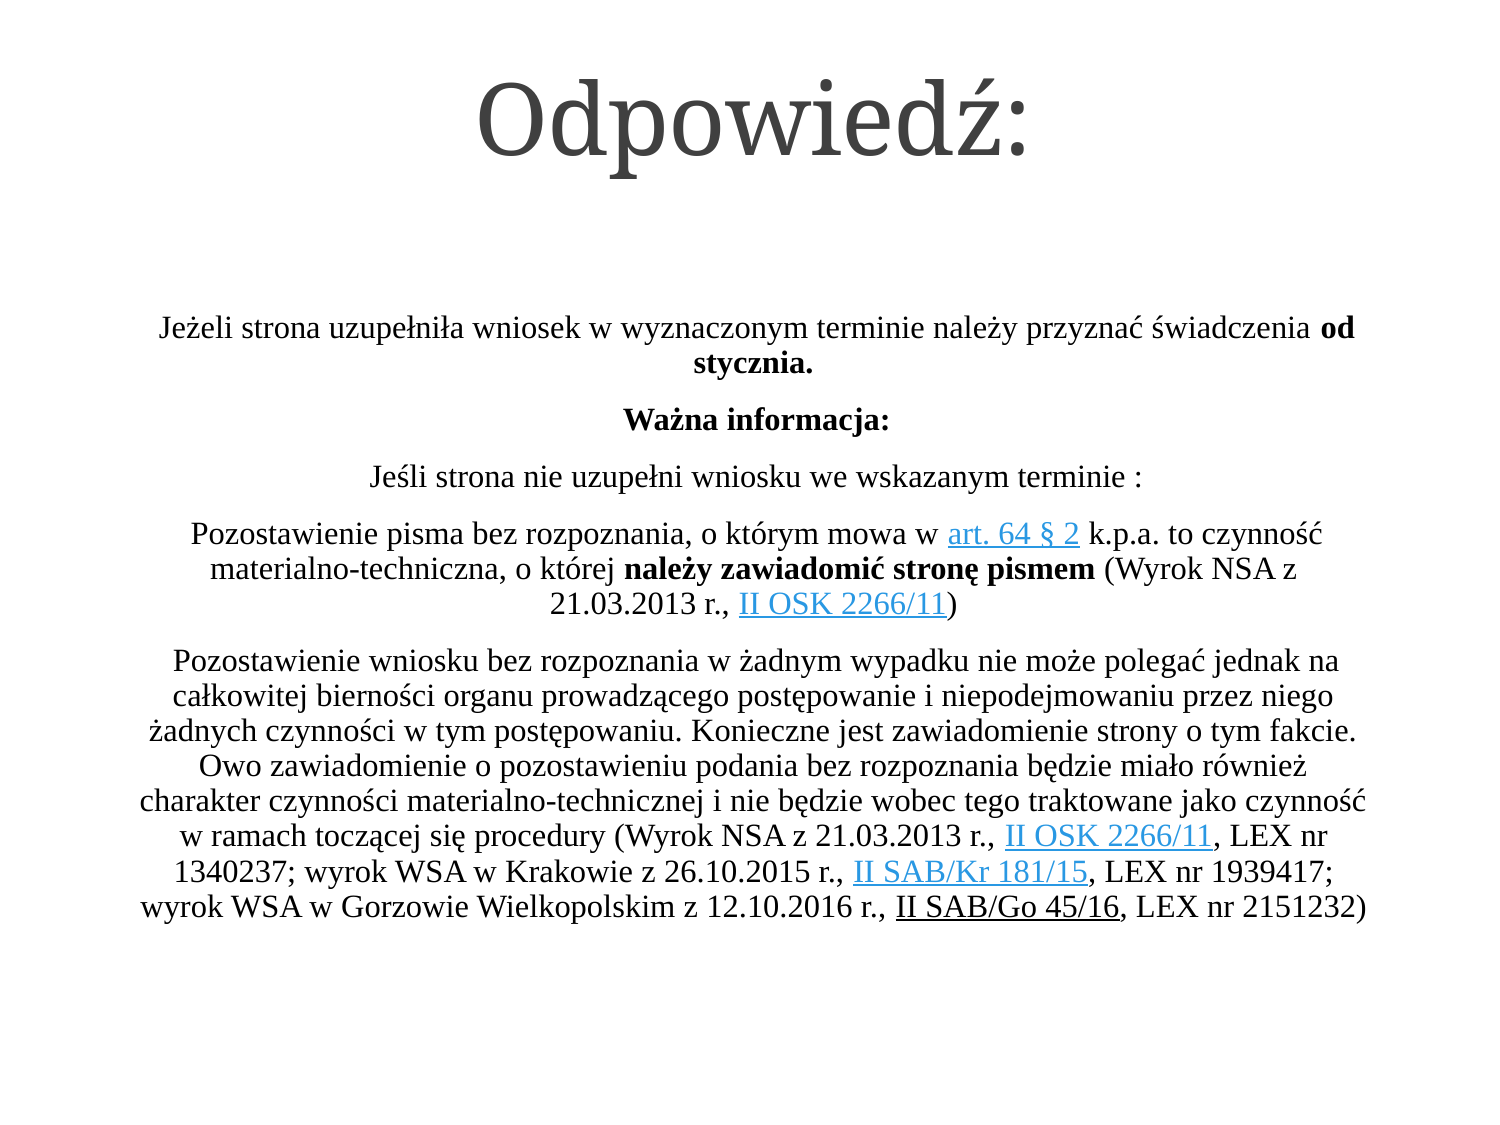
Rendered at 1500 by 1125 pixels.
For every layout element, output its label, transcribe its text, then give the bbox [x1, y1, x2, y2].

list Jeżeli strona uzupełniła wniosek w wyznaczonym terminie należy przyznać świadczenia od stycznia. Ważna informacja: Jeśli strona nie uzupełni wniosku we wskazanym terminie : Pozostawienie pisma bez rozpoznania, o którym mowa w art. 64 § 2 k.p.a. to czynność materialno-techniczna, o której należy zawiadomić stronę pismem (Wyrok NSA z 21.03.2013 r., II OSK 2266/11) Pozostawienie wniosku bez rozpoznania w żadnym wypadku nie może polegać jednak na całkowitej bierności organu prowadzącego postępowanie i niepodejmowaniu przez niego żadnych czynności w tym postępowaniu. Konieczne jest zawiadomienie strony o tym fakcie. Owo zawiadomienie o pozostawieniu podania bez rozpoznania będzie miało również charakter czynności materialno-technicznej i nie będzie wobec tego traktowane jako czynność w ramach toczącej się procedury (Wyrok NSA z 21.03.2013 r., II OSK 2266/11, LEX nr 1340237; wyrok WSA w Krakowie z 26.10.2015 r., II SAB/Kr 181/15, LEX nr 1939417; wyrok WSA w Gorzowie Wielkopolskim z 12.10.2016 r., II SAB/Go 45/16, LEX nr 2151232) [135, 302, 1373, 963]
title Odpowiedź: [135, 47, 1373, 183]
